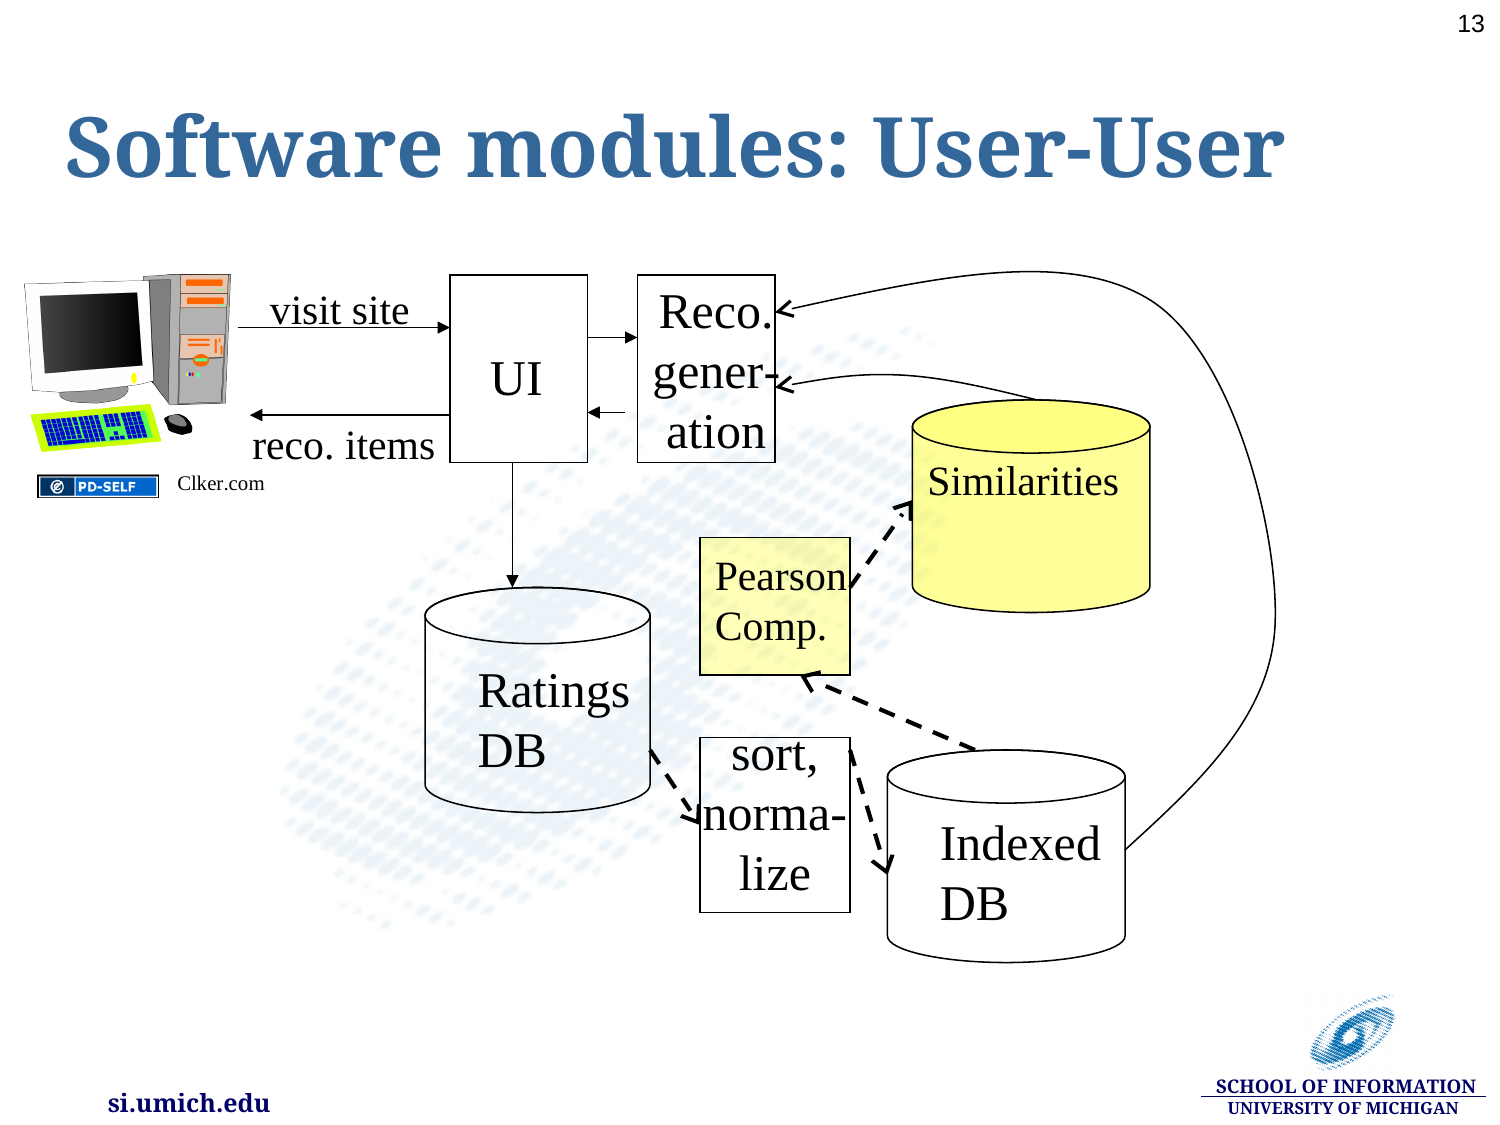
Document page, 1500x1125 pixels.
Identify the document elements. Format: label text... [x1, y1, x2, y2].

picture [426, 622, 649, 811]
text_box Pearson Comp. [700, 541, 863, 657]
text_box Indexed DB [925, 802, 1117, 939]
text_box sort, norma- lize [687, 712, 863, 908]
picture [1299, 987, 1401, 1073]
text_box Reco. gener- ation [637, 274, 775, 463]
text_box [1116, 430, 1150, 446]
title Software modules: User-User [50, 49, 1326, 238]
picture [889, 783, 1000, 953]
picture [889, 751, 1000, 802]
picture [24, 270, 1000, 953]
picture [37, 474, 159, 498]
text_box visit site [254, 275, 425, 341]
text_box <number> [1337, 0, 1500, 51]
picture [451, 276, 587, 462]
text_box UI [475, 337, 558, 413]
text_box Similarities [912, 446, 1150, 512]
text_box Clker.com [162, 462, 276, 501]
text_box reco. items [237, 410, 451, 476]
text_box [699, 537, 850, 676]
text_box [912, 512, 1150, 613]
text_box [912, 429, 946, 446]
text_box Ratings DB [462, 649, 646, 786]
picture [426, 589, 649, 642]
